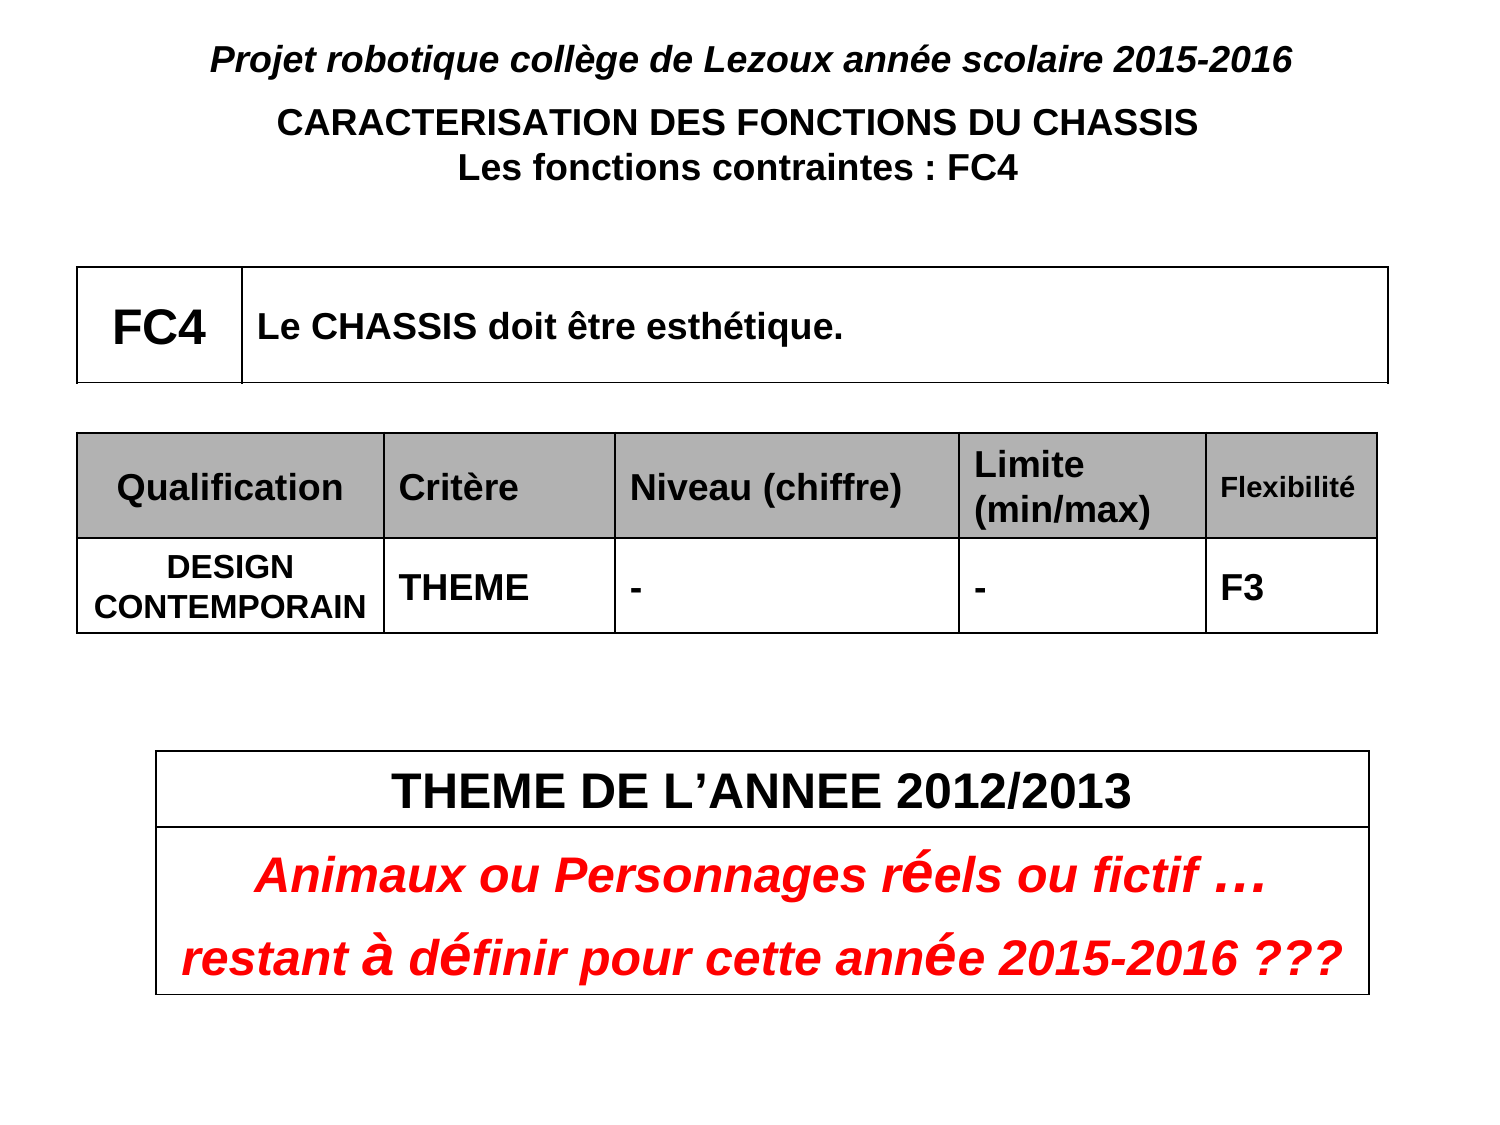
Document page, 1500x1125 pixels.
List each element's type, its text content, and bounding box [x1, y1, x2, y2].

table_cell - [960, 539, 1205, 632]
text_box Projet robotique collège de Lezoux année scolaire 2015-2016 [162, 24, 1341, 90]
table_header Flexibilité [1207, 434, 1376, 537]
table_header Niveau (chiffre) [616, 434, 958, 537]
table_cell F3 [1207, 539, 1376, 632]
table_cell - [616, 539, 958, 632]
table_header Le CHASSIS doit être esthétique. [243, 268, 1387, 382]
table_header Critère [385, 434, 614, 537]
table_cell DESIGN CONTEMPORAIN [78, 539, 383, 632]
table_header THEME DE L’ANNEE 2012/2013 [157, 752, 1368, 826]
table_header Limite (min/max) [960, 434, 1205, 537]
table_cell THEME [385, 539, 614, 632]
table_header FC4 [78, 268, 241, 382]
table_header Qualification [78, 434, 383, 537]
title CARACTERISATION DES FONCTIONS DU CHASSIS Les fonctions contraintes : FC4 [100, 90, 1376, 197]
table_cell Animaux ou Personnages réels ou fictif … restant à définir pour cette année 2015-2016 ??? [157, 828, 1368, 994]
